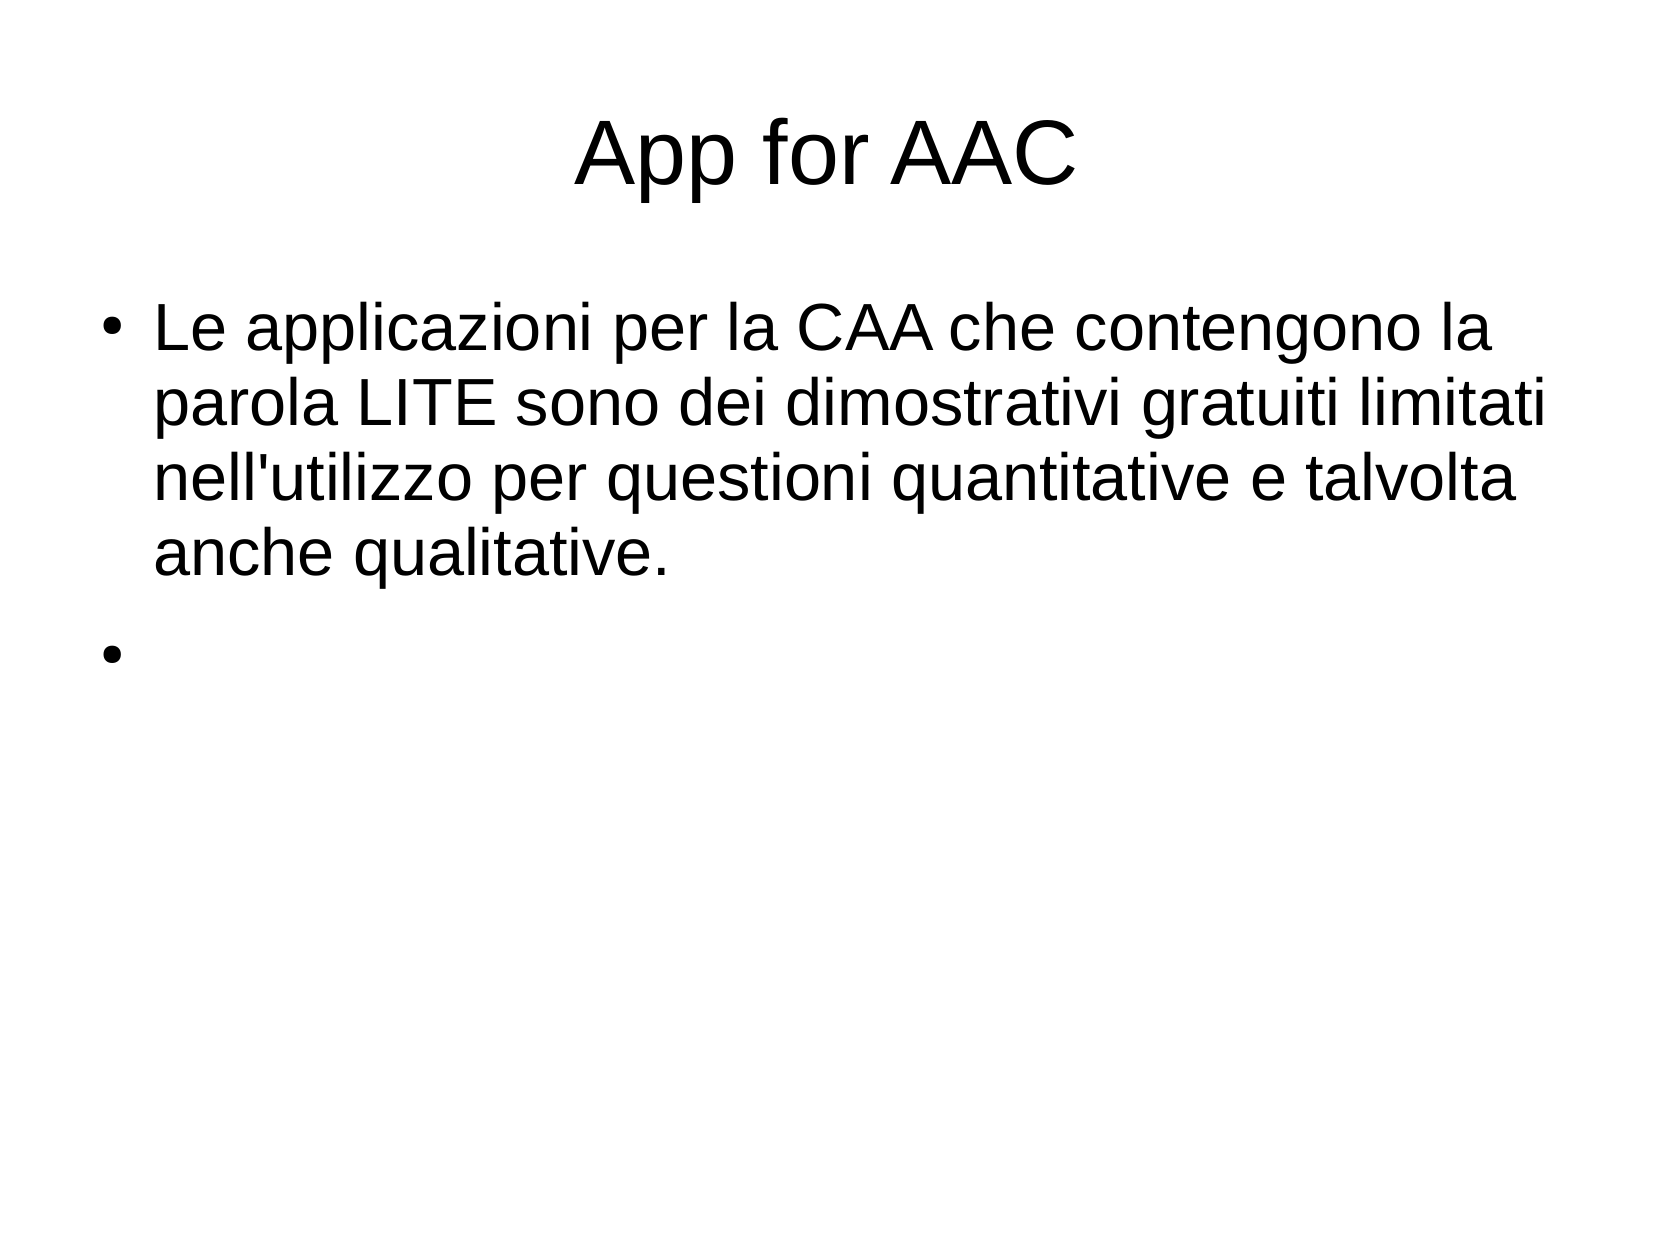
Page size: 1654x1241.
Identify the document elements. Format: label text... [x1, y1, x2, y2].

list Le applicazioni per la CAA che contengono la parola LITE sono dei dimostrativi gratuiti limitati nell'utilizzo per questioni quantitative e talvolta anche qualitative. [82, 290, 1571, 1094]
title App for AAC [82, 56, 1571, 250]
